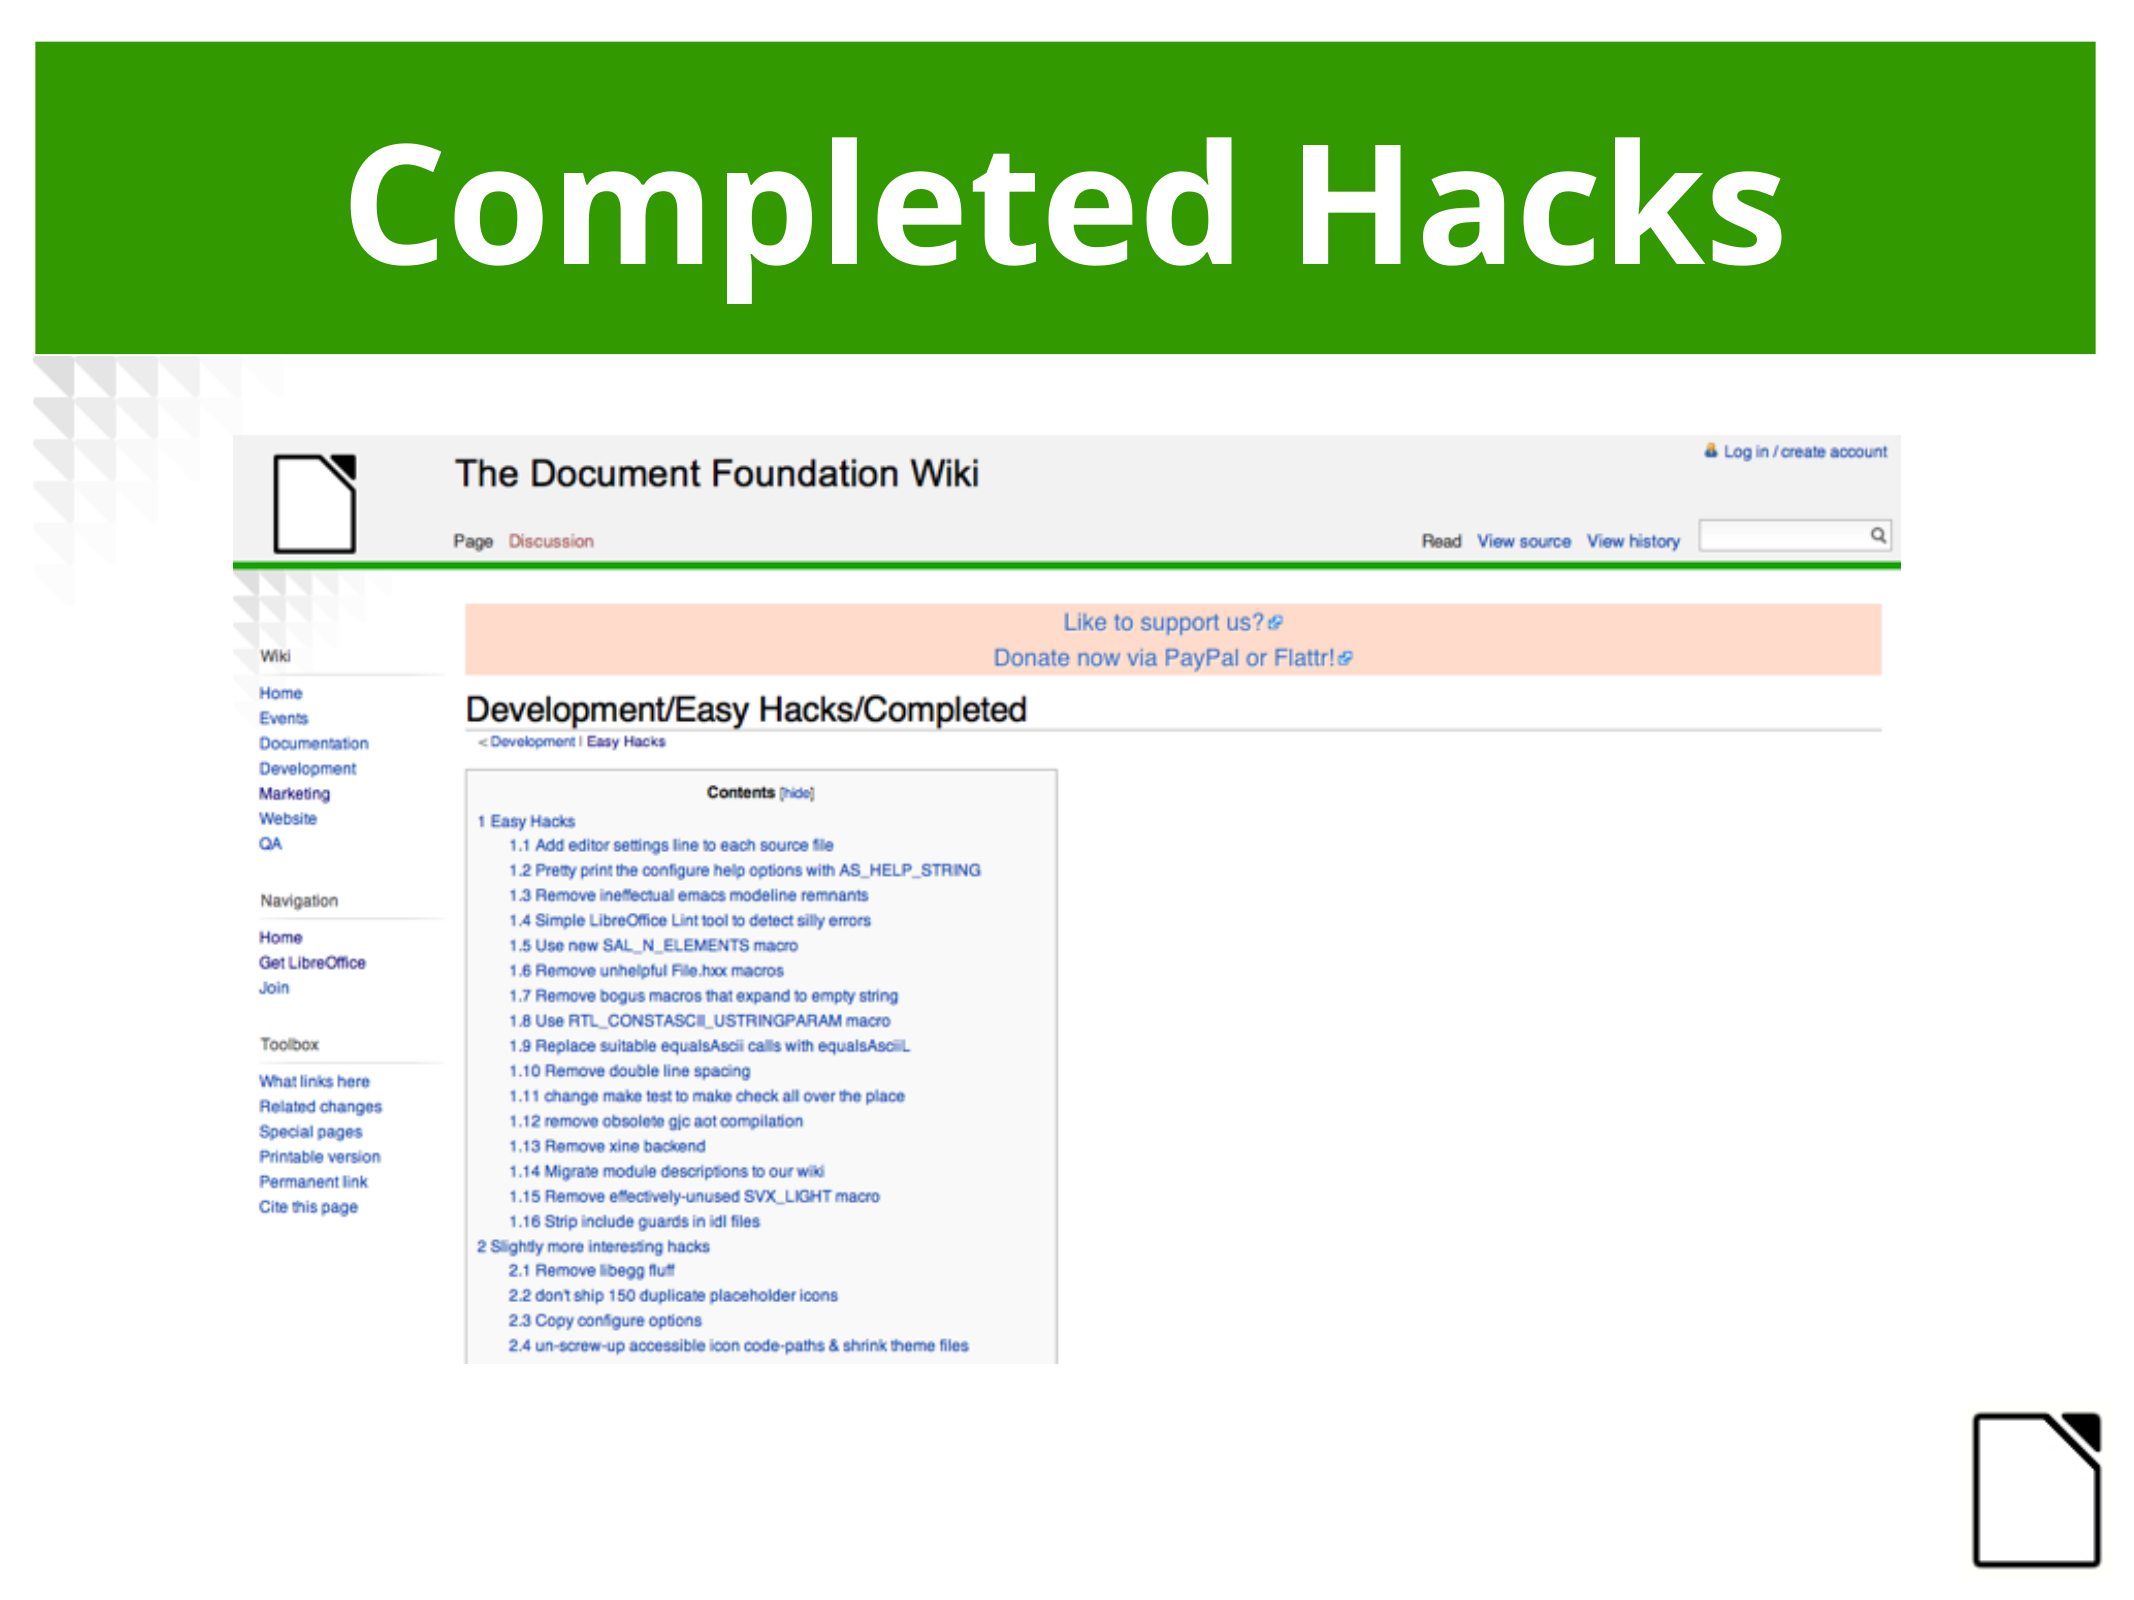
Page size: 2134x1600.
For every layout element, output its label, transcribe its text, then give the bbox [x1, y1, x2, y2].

title Completed Hacks [35, 41, 2096, 355]
picture [33, 356, 1901, 1365]
picture [1962, 1402, 2113, 1580]
